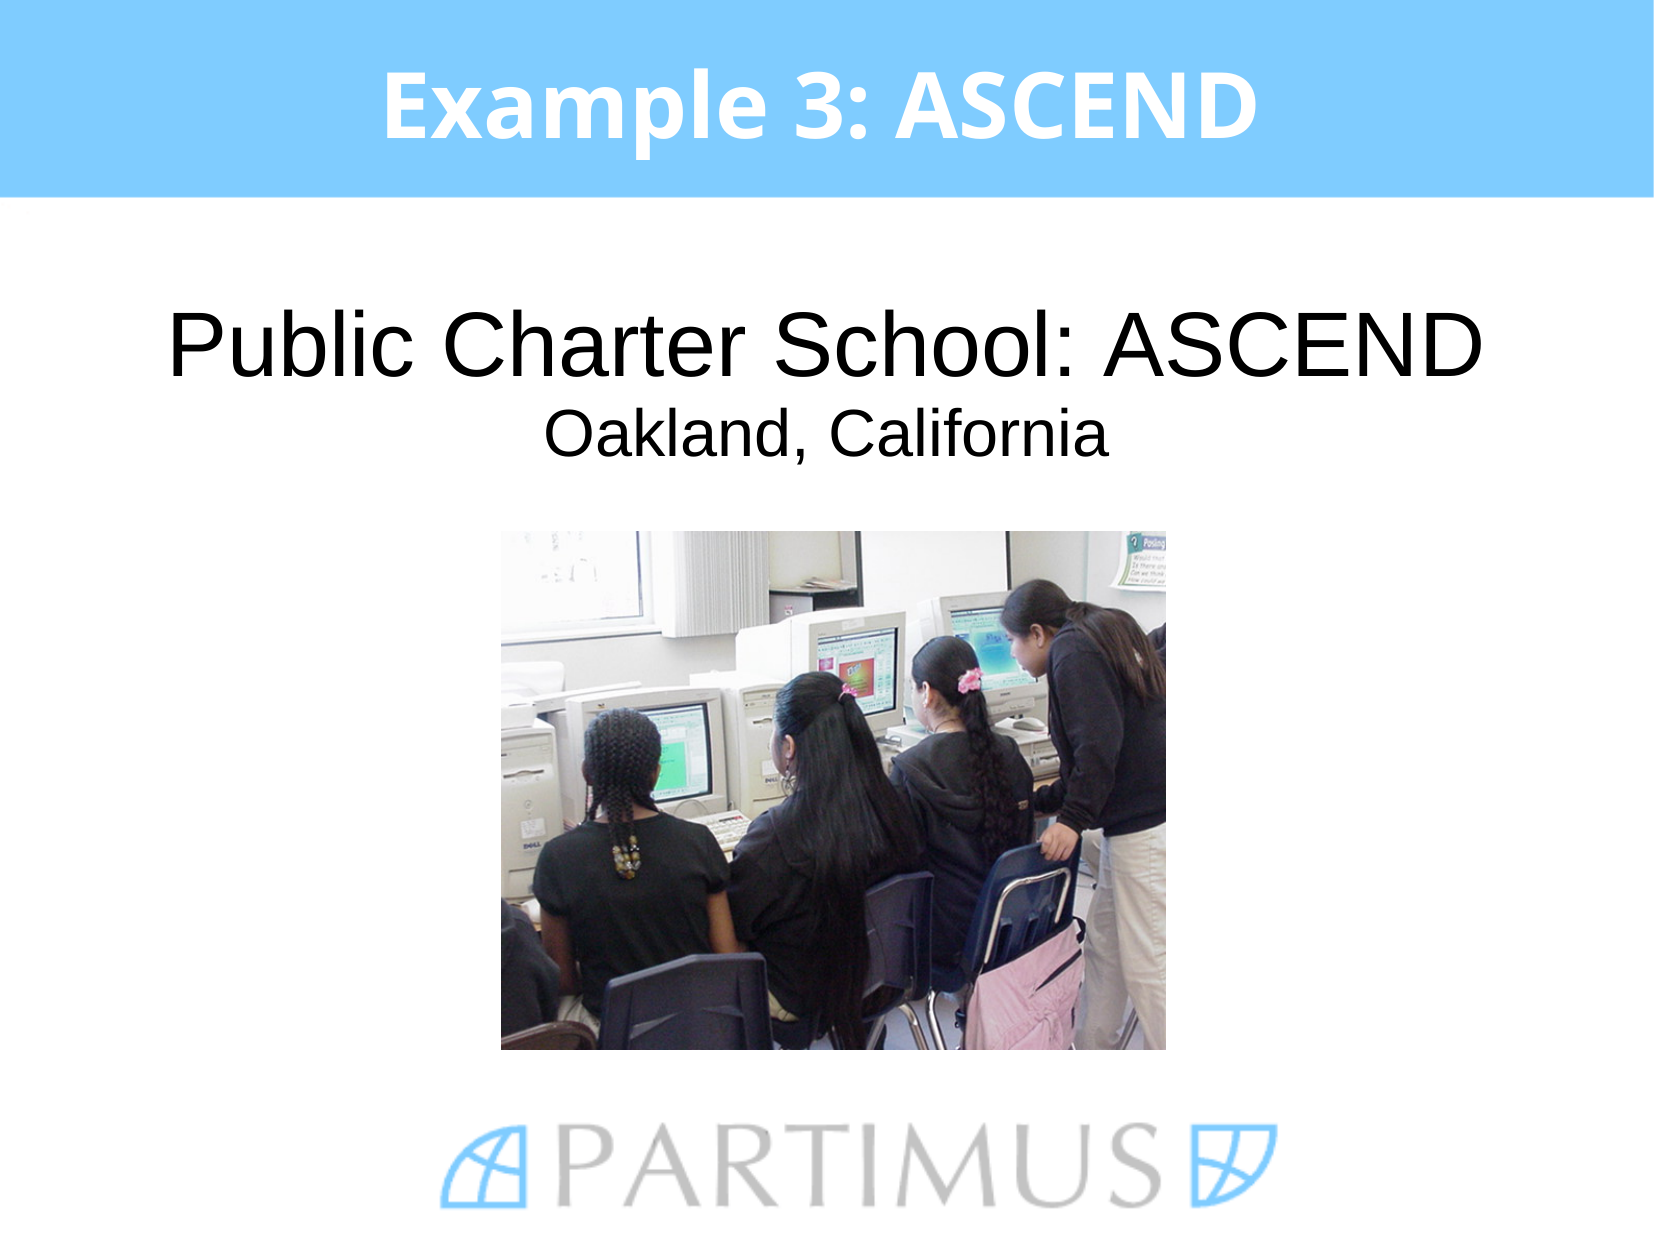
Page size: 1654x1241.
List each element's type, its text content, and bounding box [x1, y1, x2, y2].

picture [0, 0, 1654, 1241]
subtitle Public Charter School: ASCEND Oakland, California [82, 290, 1571, 1109]
title Example 3: ASCEND [76, 0, 1565, 208]
